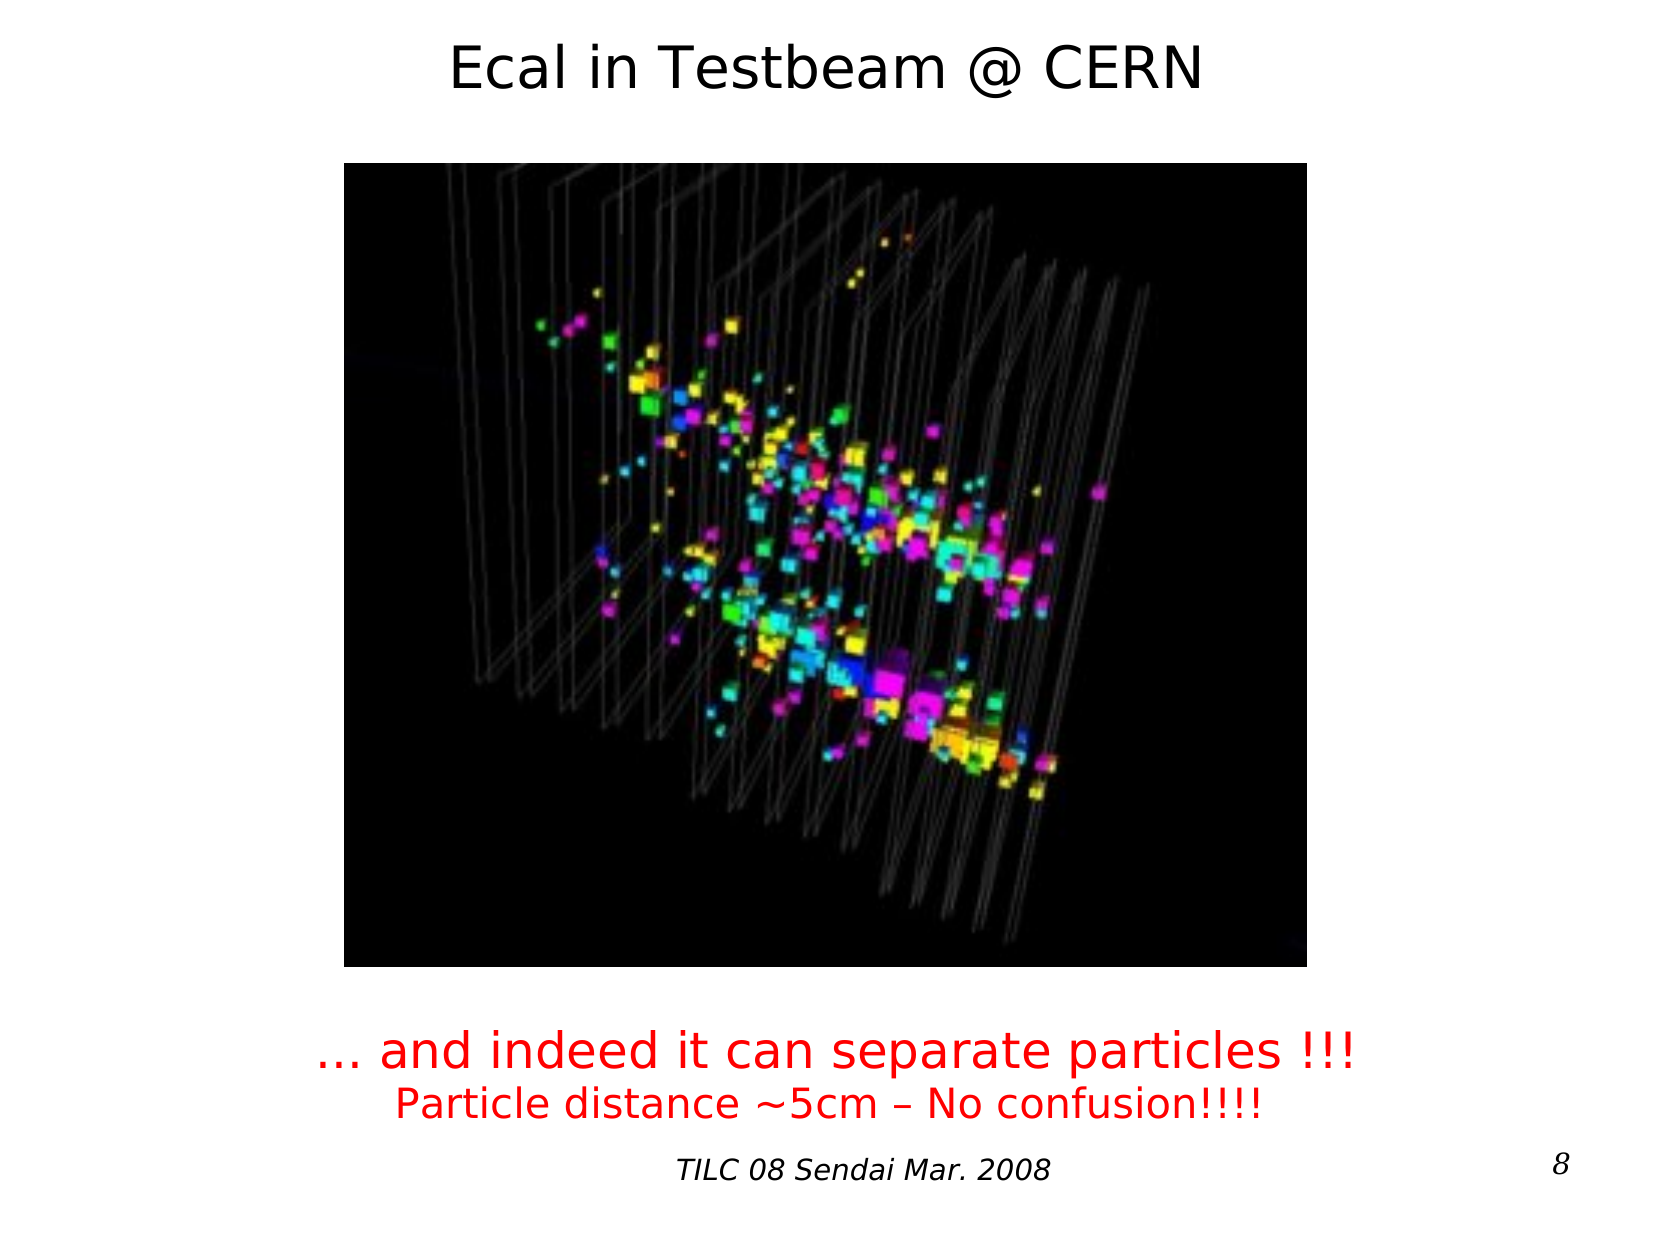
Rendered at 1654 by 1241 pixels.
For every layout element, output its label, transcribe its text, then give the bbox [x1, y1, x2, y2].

text_box ... and indeed it can separate particles !!! Particle distance ~5cm – No confusion!!!! [300, 1014, 1351, 1136]
picture [344, 163, 1307, 967]
title Ecal in Testbeam @ CERN [124, 0, 1530, 172]
